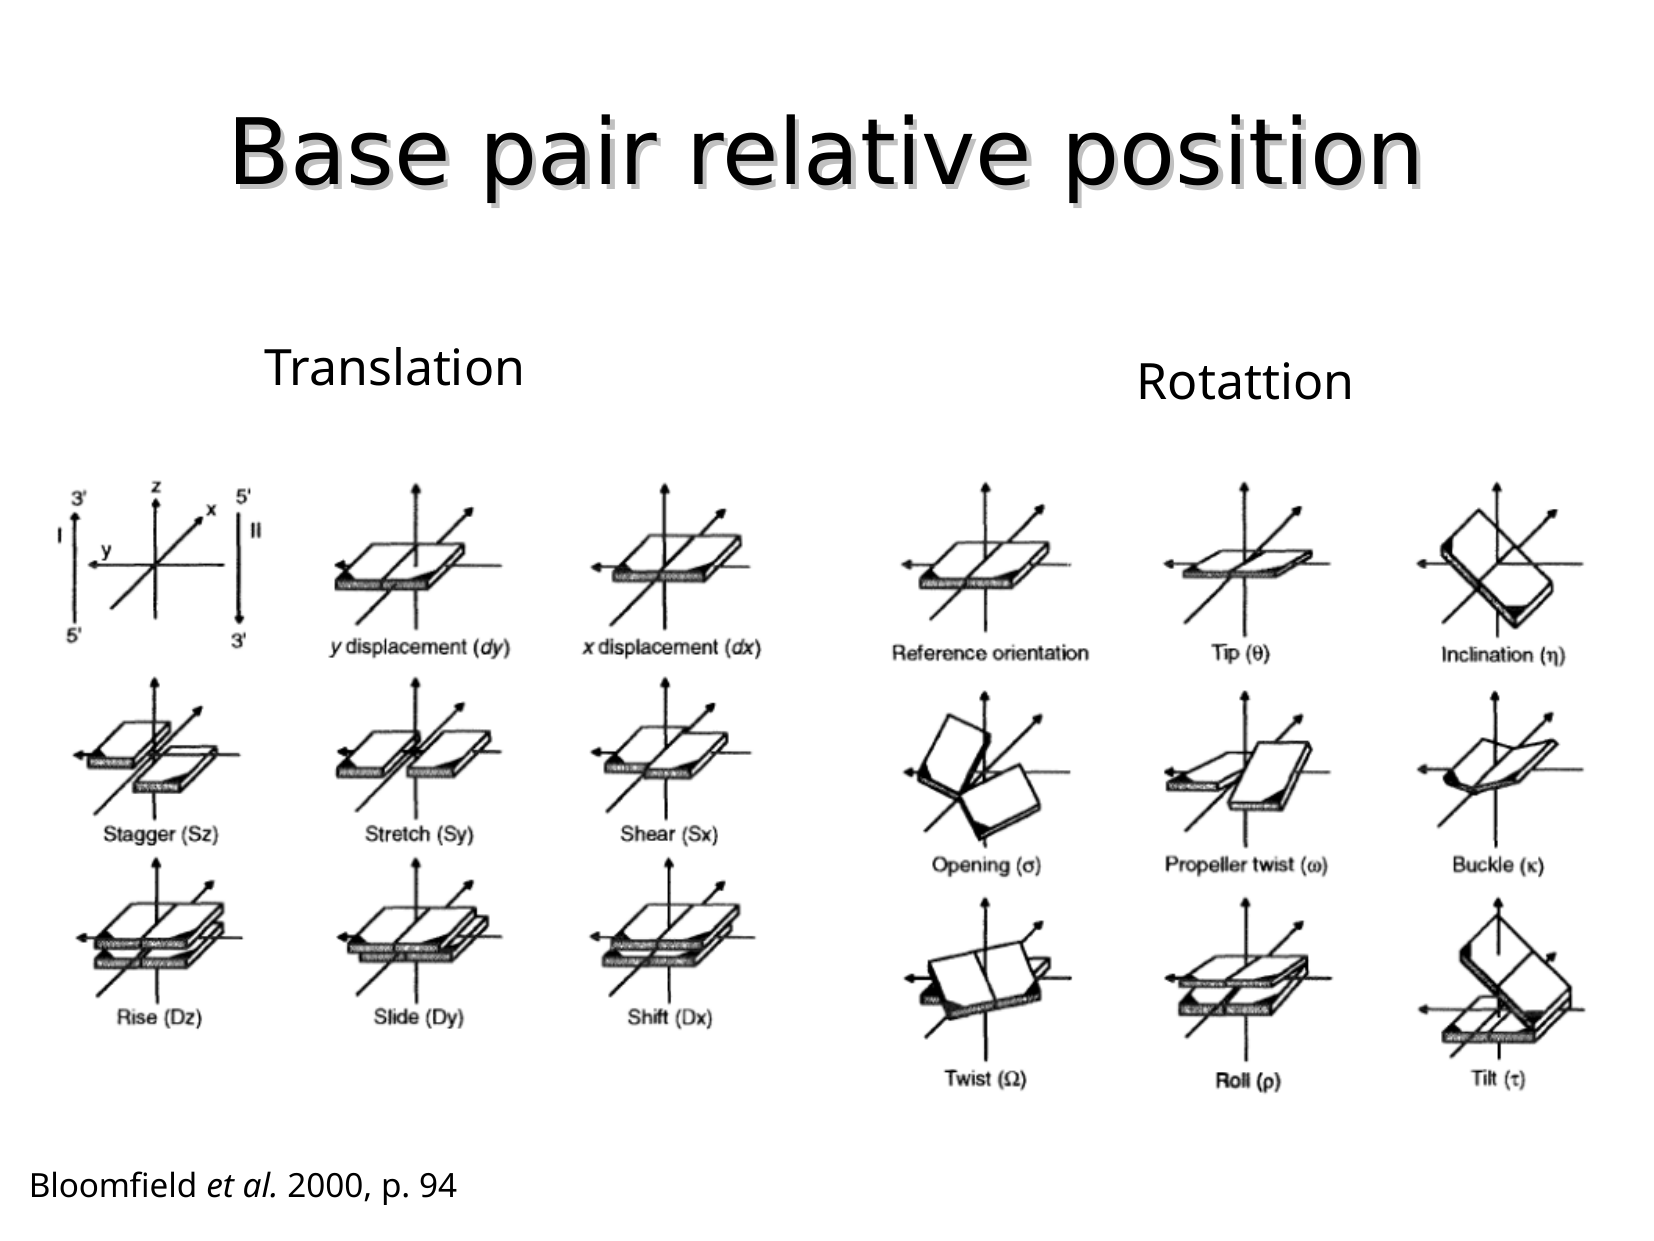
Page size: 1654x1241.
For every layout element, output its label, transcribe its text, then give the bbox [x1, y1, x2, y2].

picture [878, 472, 1595, 1107]
picture [52, 470, 768, 1093]
title Base pair relative position [82, 56, 1571, 250]
text_box Rotattion [1122, 338, 1378, 414]
text_box Translation [249, 324, 562, 400]
text_box Bloomfield et al. 2000, p. 94 [14, 1154, 503, 1211]
